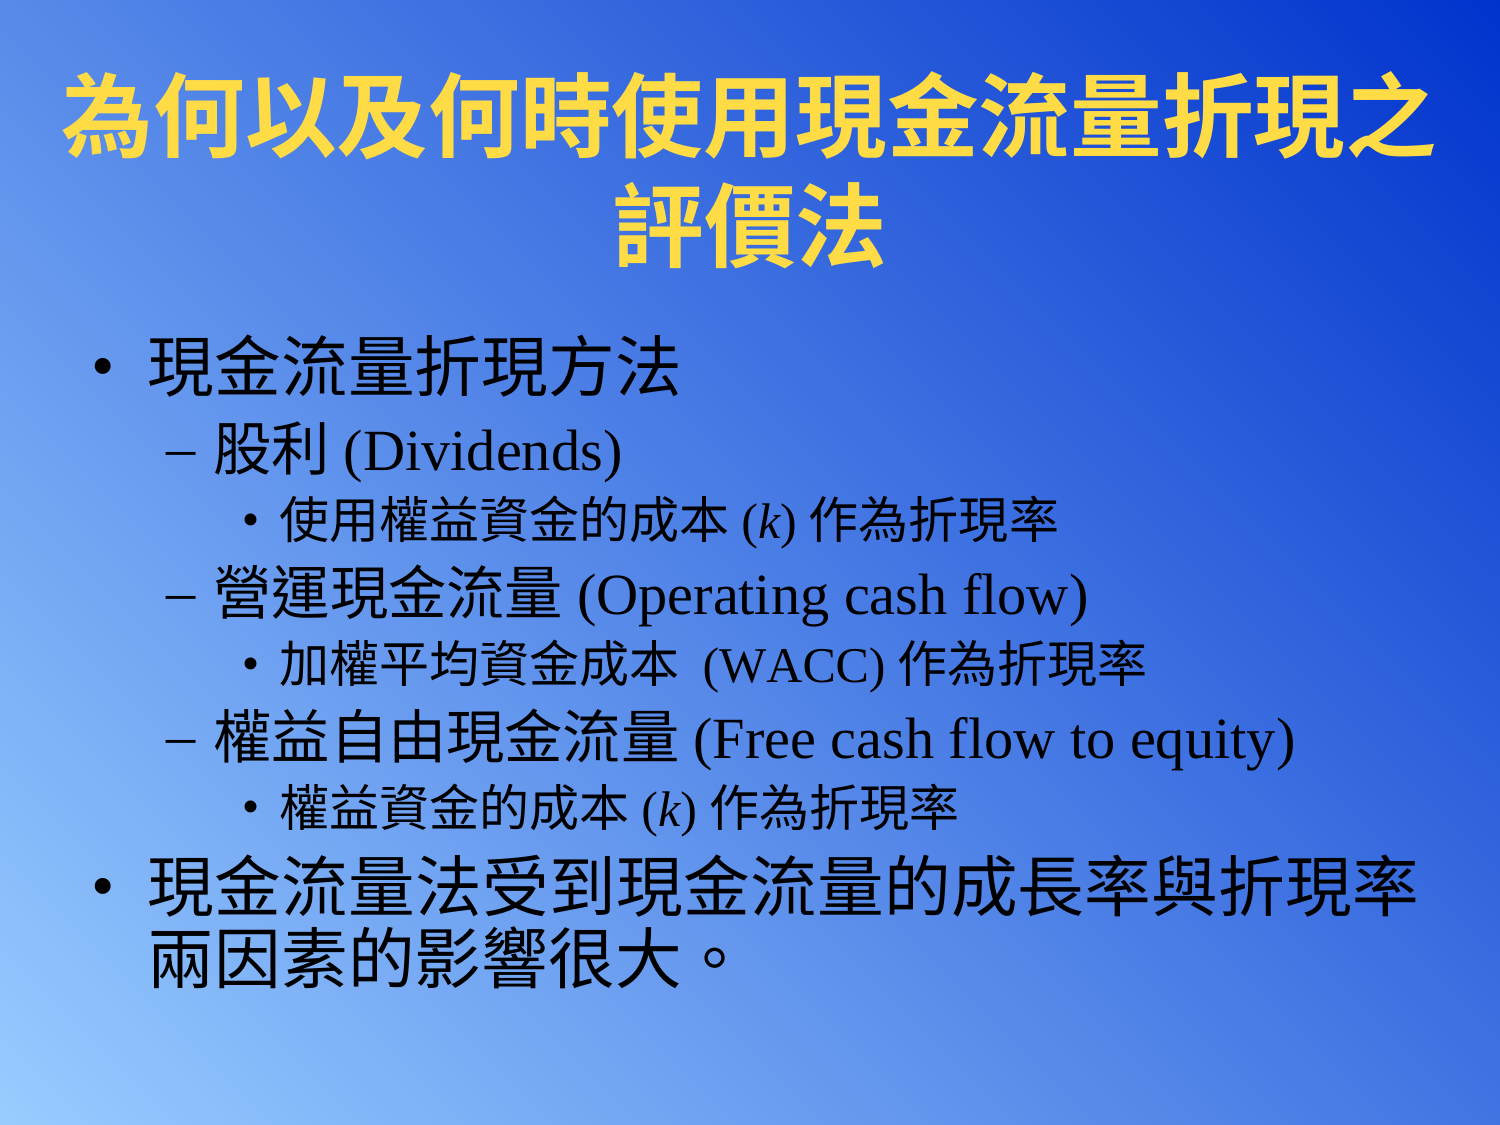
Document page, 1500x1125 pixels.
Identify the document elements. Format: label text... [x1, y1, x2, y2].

list 現金流量折現方法 股利(Dividends) 使用權益資金的成本(k)作為折現率 營運現金流量(Operating cash flow) 加權平均資金成本 (WACC)作為折現率 權益自由現金流量(Free cash flow to equity) 權益資金的成本(k)作為折現率 現金流量法受到現金流量的成長率與折現率兩因素的影響很大。 [76, 326, 1435, 1037]
title 為何以及何時使用現金流量折現之評價法 [29, 49, 1471, 288]
